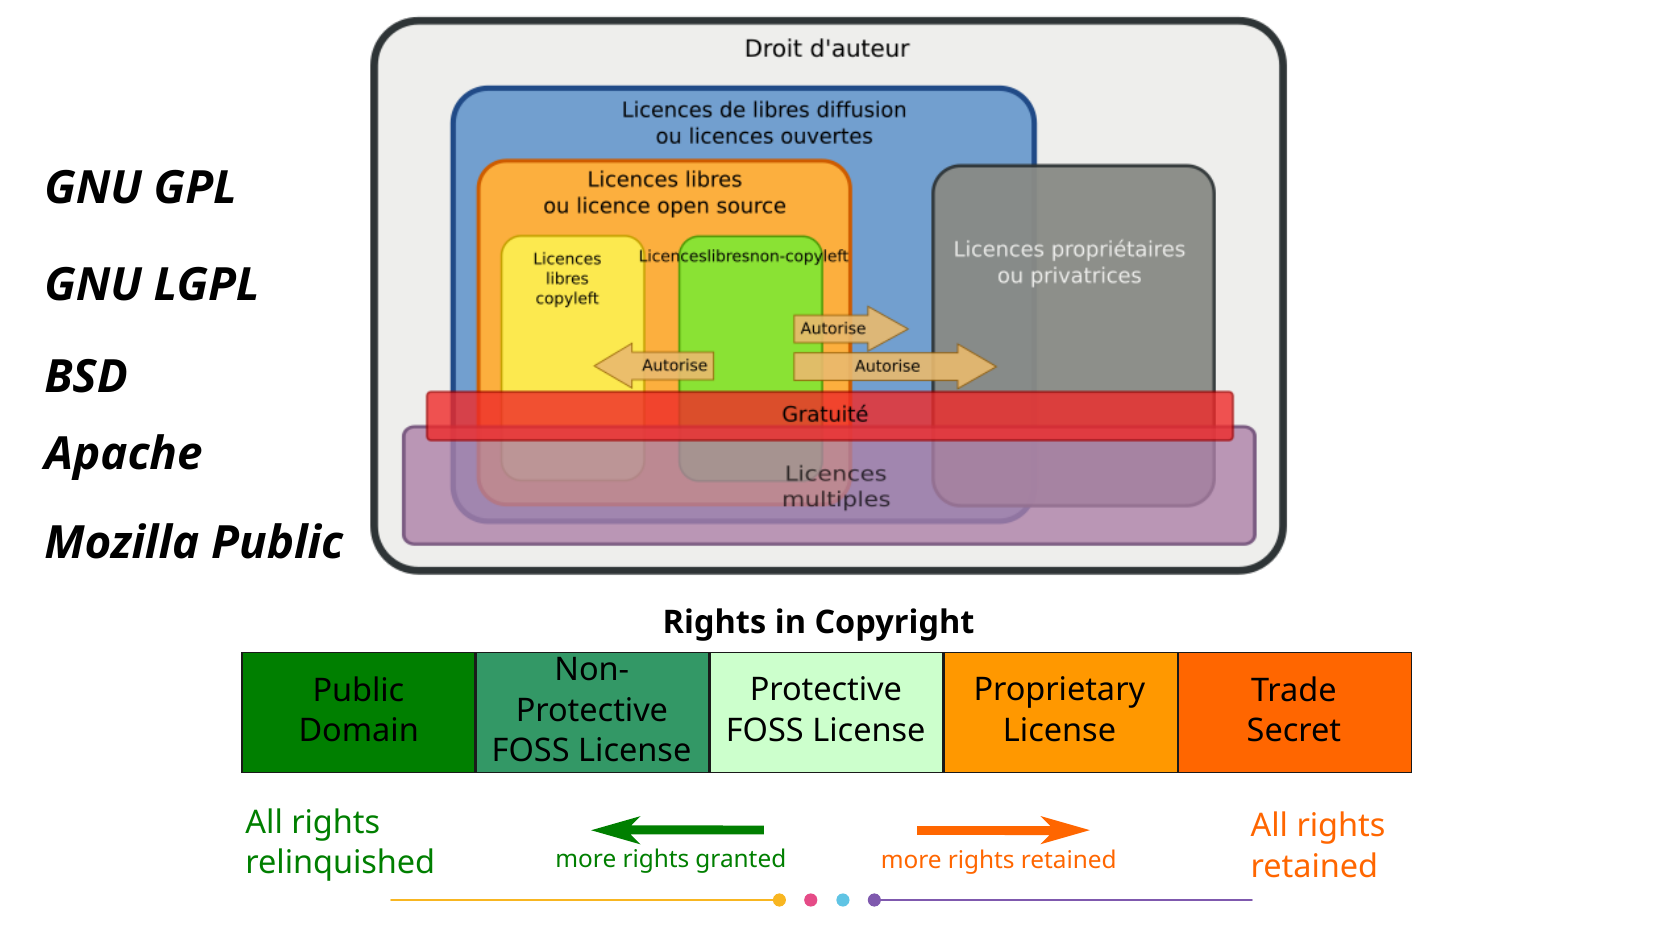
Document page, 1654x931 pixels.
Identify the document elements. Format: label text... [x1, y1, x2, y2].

text_box GNU LGPL [29, 243, 325, 384]
picture [360, 12, 1295, 579]
picture [236, 604, 1418, 886]
text_box GNU GPL [29, 147, 252, 226]
text_box Apache [29, 413, 218, 491]
text_box BSD [29, 336, 143, 413]
text_box Mozilla Public [29, 501, 359, 633]
